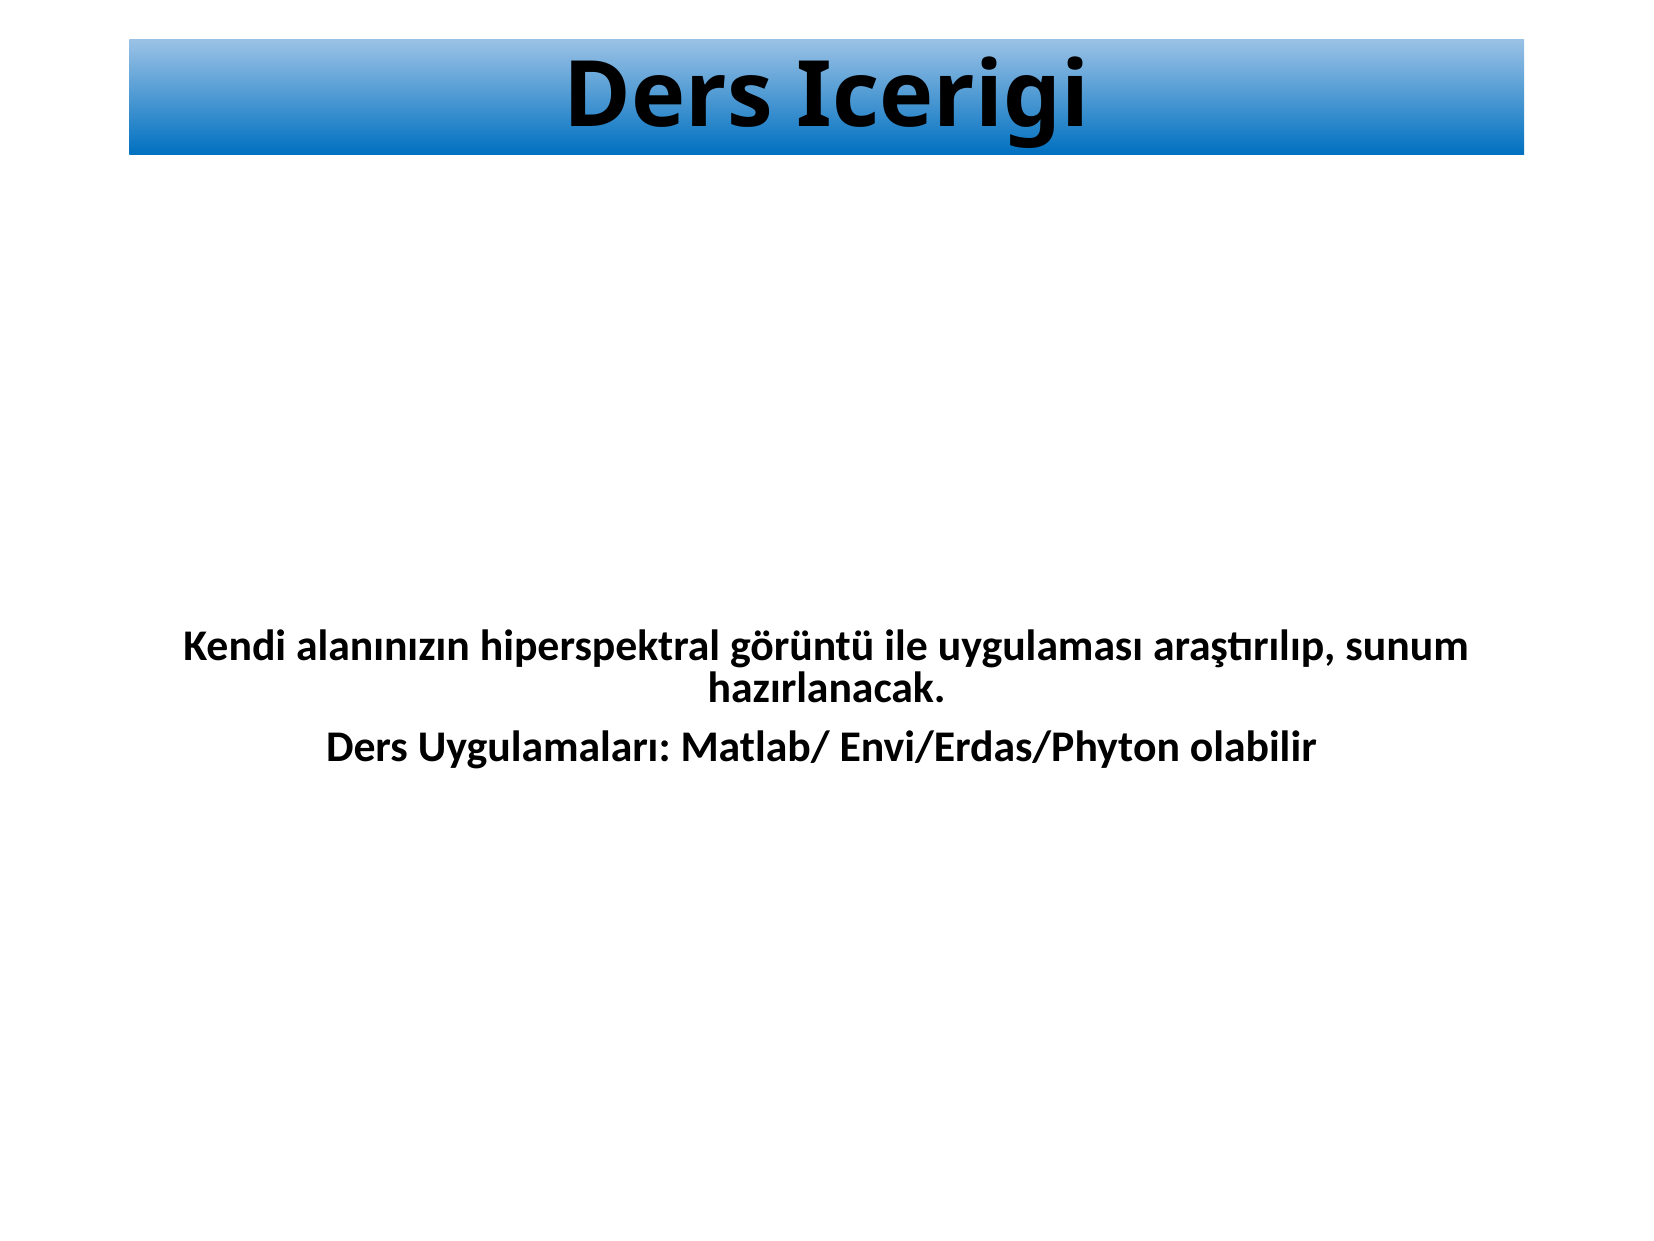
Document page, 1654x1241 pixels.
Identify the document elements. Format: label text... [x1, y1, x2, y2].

list Kendi alanınızın hiperspektral görüntü ile uygulaması araştırılıp, sunum hazırlanacak. Ders Uygulamaları: Matlab/ Envi/Erdas/Phyton olabilir [113, 194, 1540, 1216]
title Ders Icerigi [129, 39, 1525, 155]
